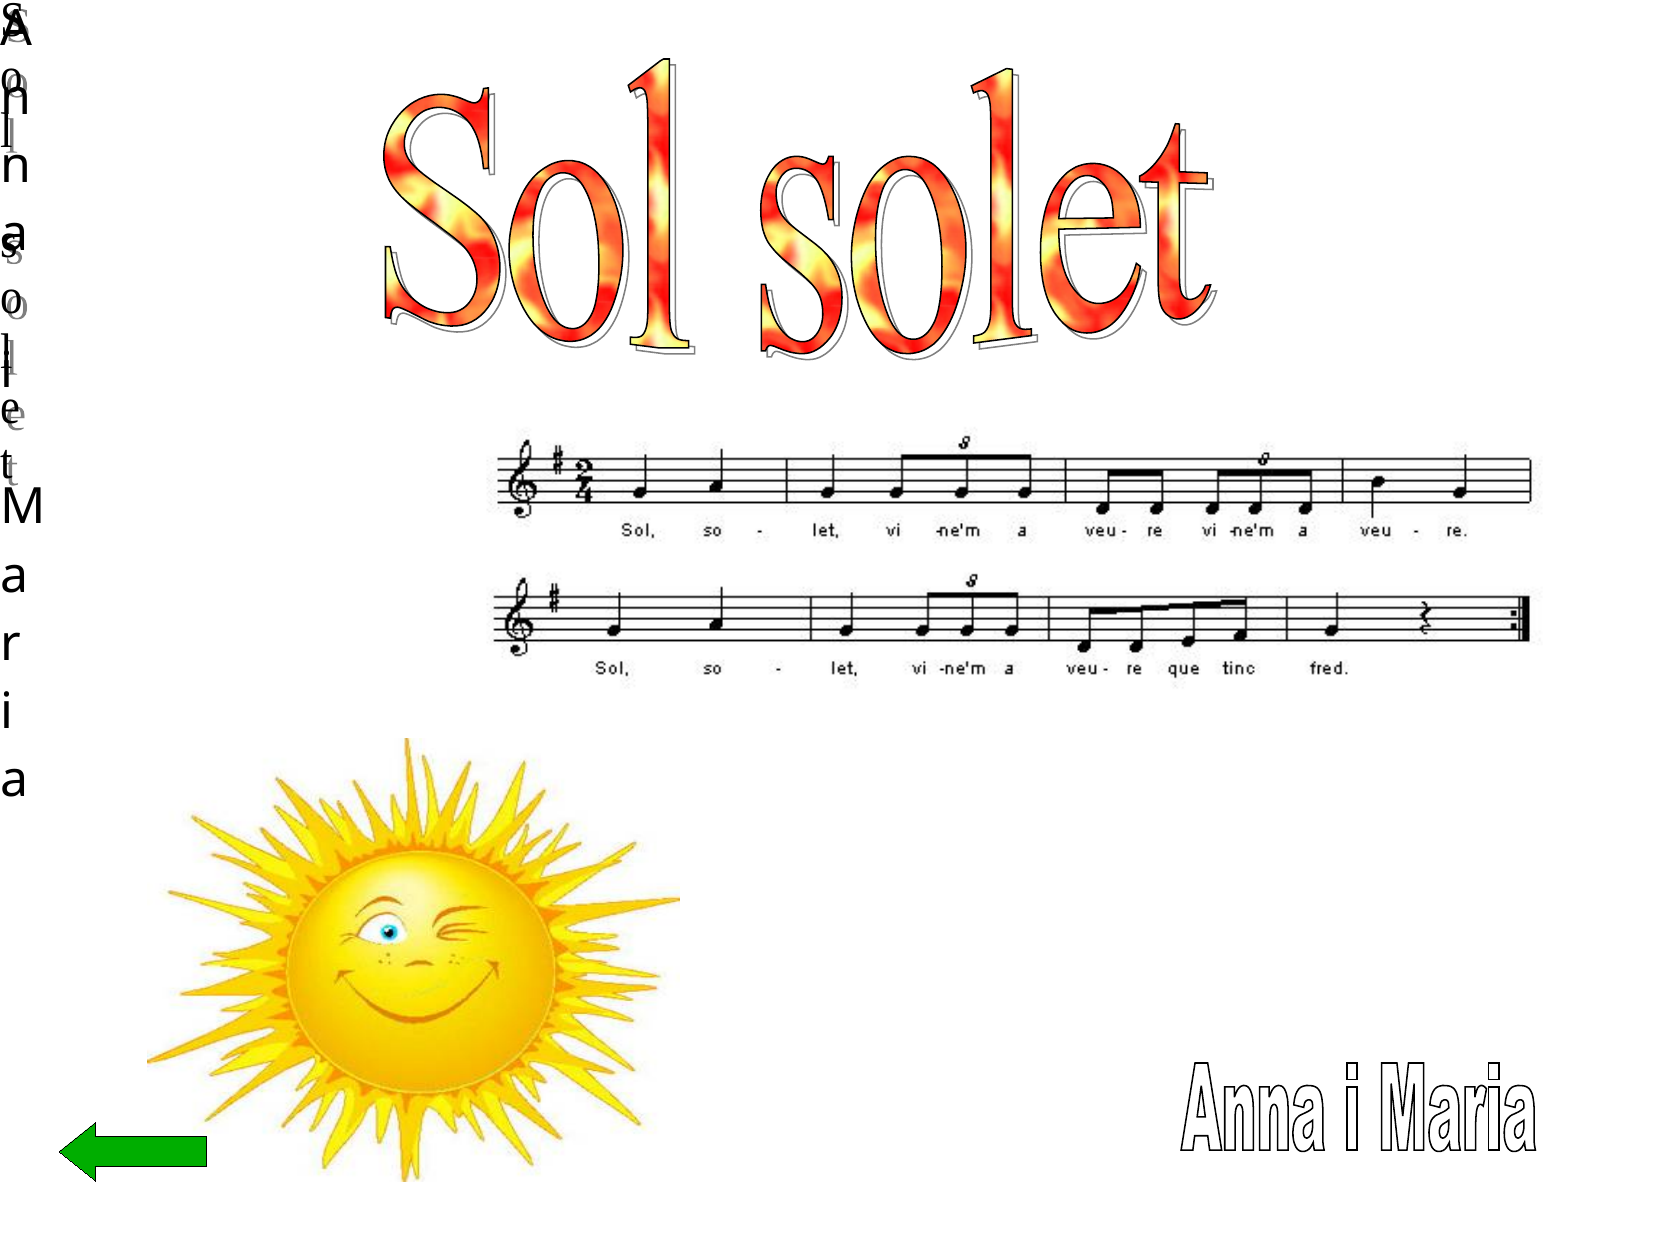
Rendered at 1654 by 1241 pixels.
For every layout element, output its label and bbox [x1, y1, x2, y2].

text_box [1465, 1085, 1487, 1151]
text_box [760, 156, 848, 360]
text_box [1488, 1062, 1499, 1080]
text_box [1040, 163, 1147, 339]
text_box [851, 156, 972, 360]
text_box [1259, 1085, 1289, 1151]
text_box [971, 68, 1038, 350]
text_box [1381, 1062, 1424, 1151]
text_box [1181, 1062, 1222, 1151]
text_box [1139, 123, 1217, 325]
text_box [1346, 1062, 1358, 1080]
text_box [509, 160, 629, 348]
text_box [1224, 1085, 1254, 1151]
text_box [383, 87, 506, 333]
picture [147, 738, 680, 1182]
text_box [1292, 1085, 1325, 1152]
text_box [1429, 1085, 1461, 1152]
text_box [628, 58, 695, 354]
picture [472, 413, 1595, 709]
text_box [59, 1122, 207, 1182]
text_box [1346, 1086, 1358, 1151]
text_box [1488, 1086, 1499, 1151]
text_box [1504, 1085, 1536, 1152]
